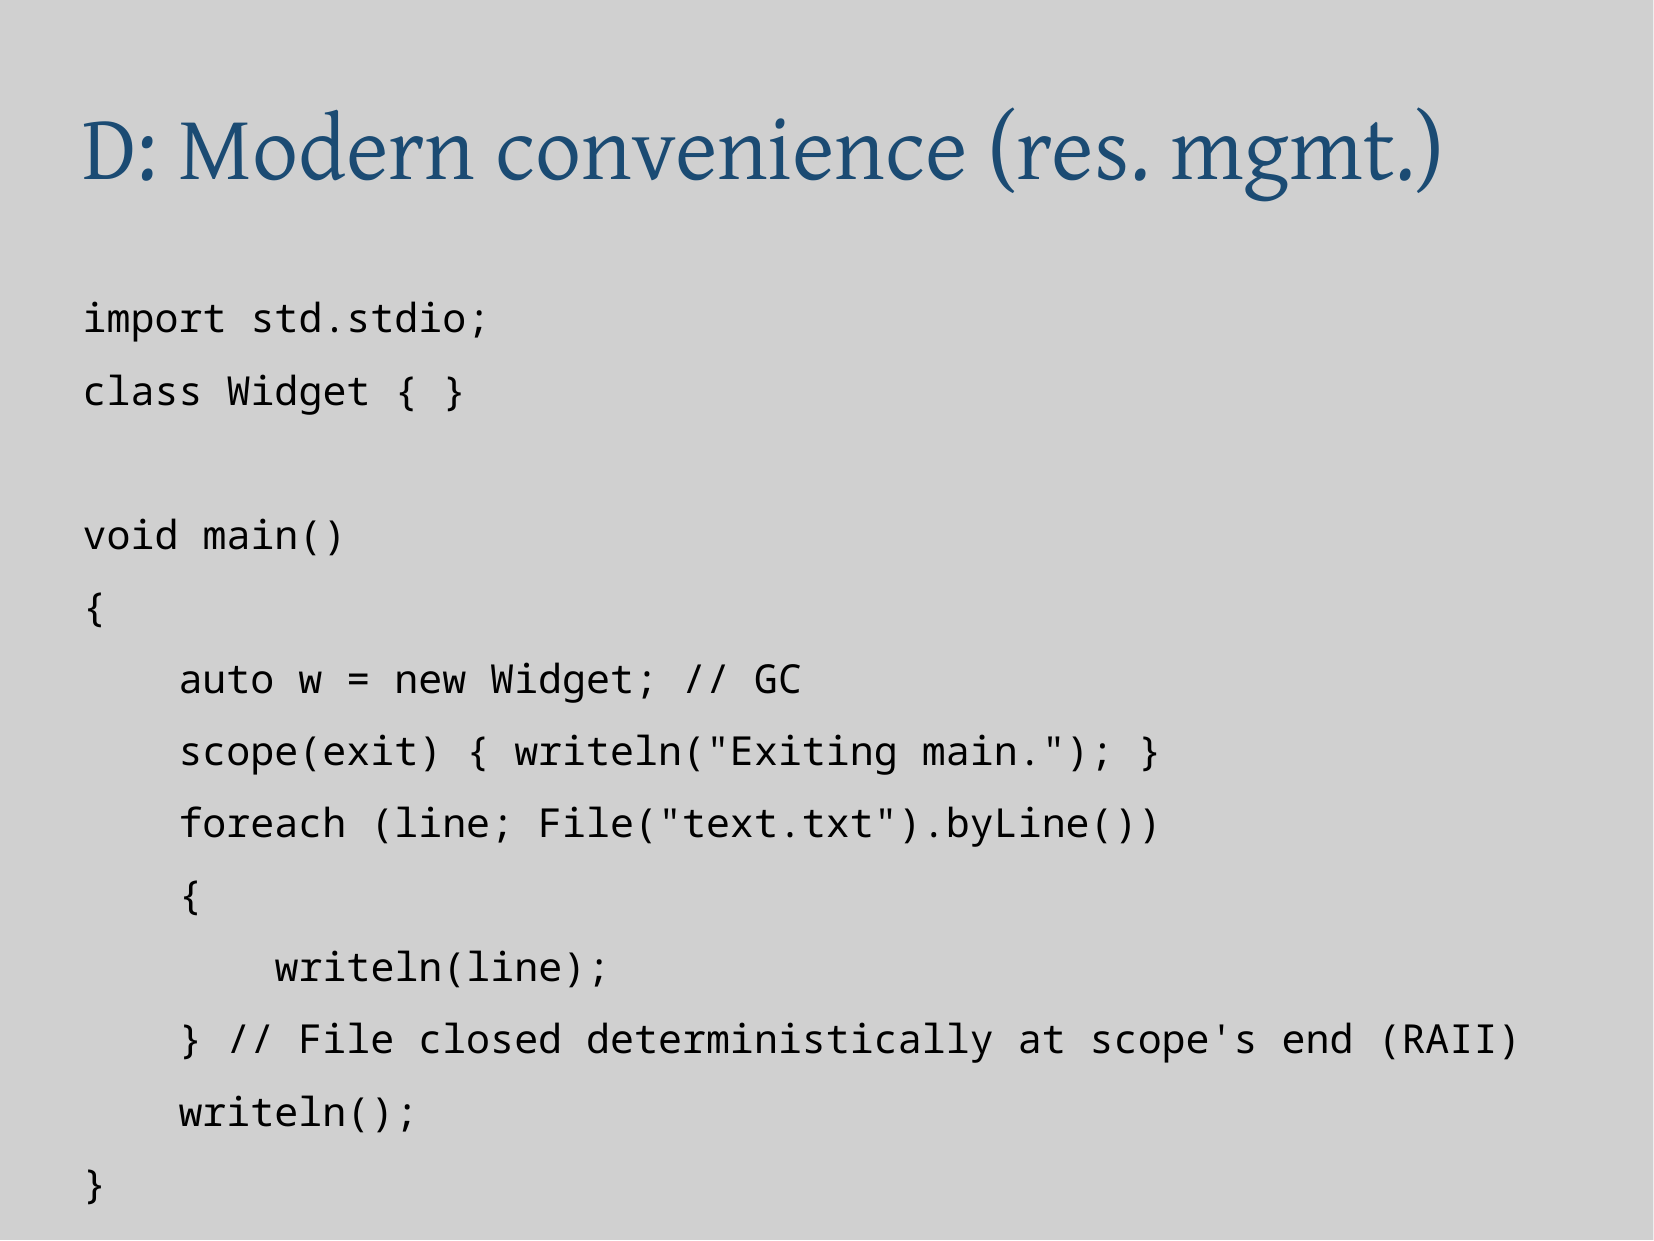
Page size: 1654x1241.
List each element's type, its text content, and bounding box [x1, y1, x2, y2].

list import std.stdio; class Widget { } void main() { auto w = new Widget; // GC scope(exit) { writeln("Exiting main."); } foreach (line; File("text.txt").byLine()) { writeln(line); } // File closed deterministically at scope's end (RAII) writeln(); } [82, 290, 1571, 1216]
title D: Modern convenience (res. mgmt.) [82, 49, 1571, 257]
